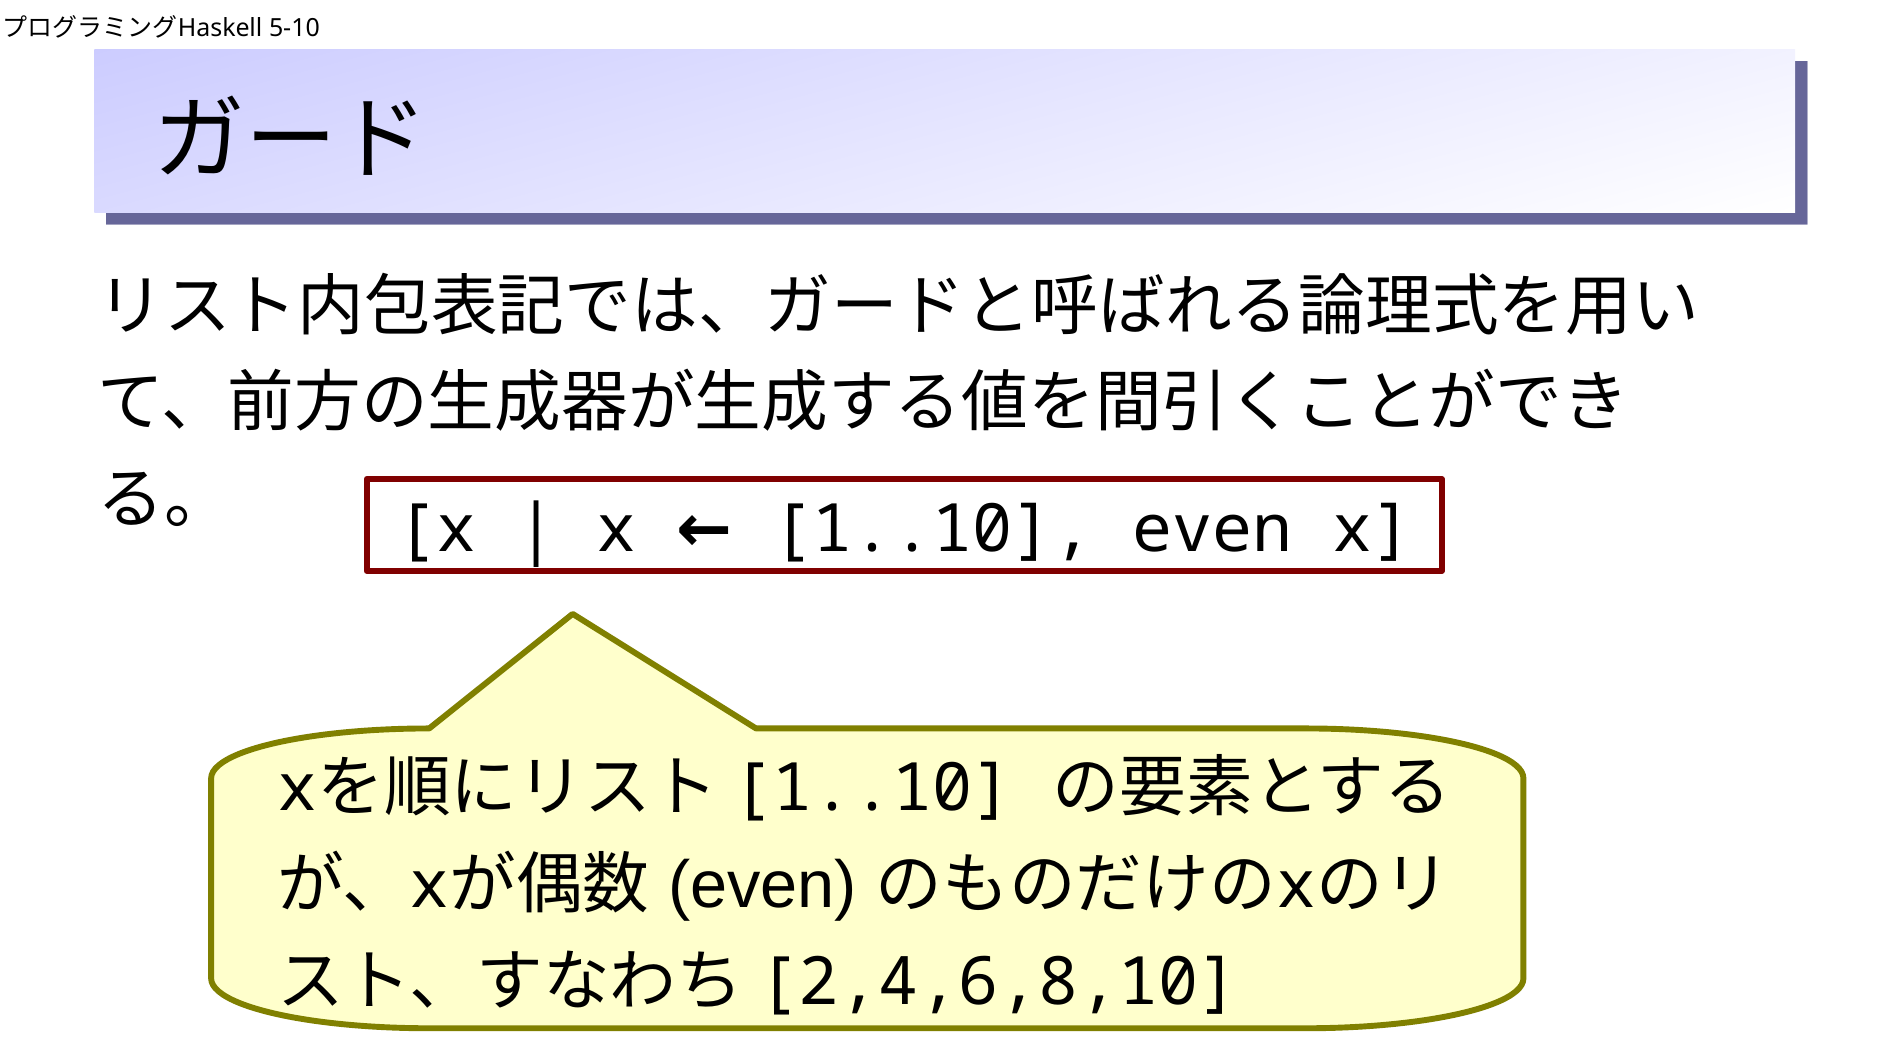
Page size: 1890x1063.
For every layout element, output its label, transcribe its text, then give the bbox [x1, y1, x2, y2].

title ガード [94, 49, 1796, 213]
text_box xを順にリスト [1..10] の要素とするが、xが偶数 (even) のものだけのxのリスト、すなわち [2,4,6,8,10] [211, 613, 1524, 1029]
list リスト内包表記では、ガードと呼ばれる論理式を用いて、前方の生成器が生成する値を間引くことができる。 [94, 248, 1710, 389]
text_box [x | x ← [1..10], even x] [366, 478, 1442, 571]
